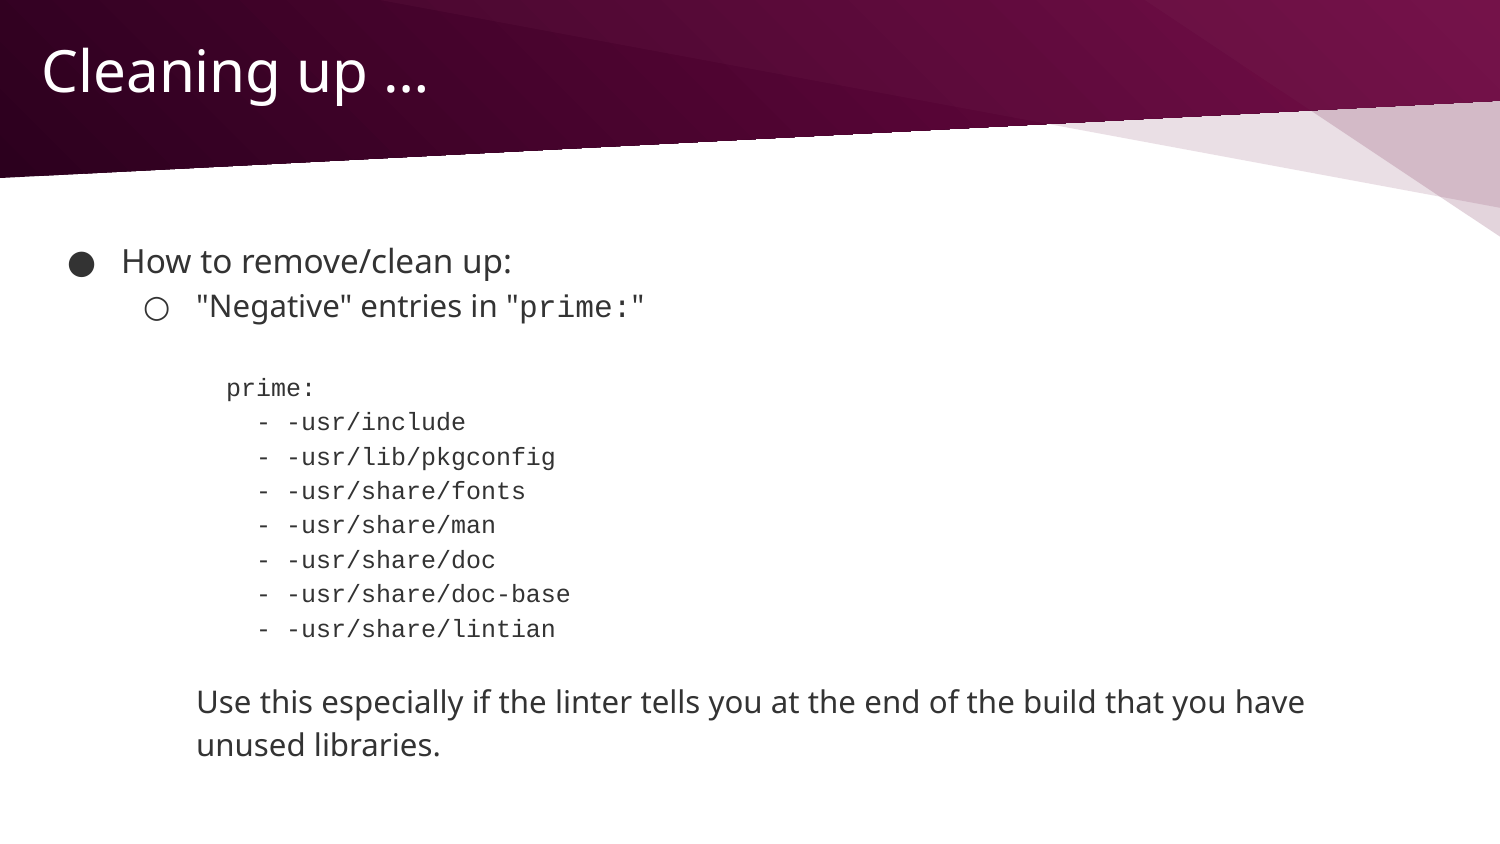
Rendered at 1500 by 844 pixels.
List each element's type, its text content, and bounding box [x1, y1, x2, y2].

title Cleaning up … [41, 5, 1336, 134]
list How to remove/clean up: "Negative" entries in "prime:" prime: - -usr/include - -usr/lib/pkgconfig - -usr/share/fonts - -usr/share/man - -usr/share/doc - -usr/share/doc-base - -usr/share/lintian Use this especially if the linter tells you at the end of the build that you have unused libraries. [35, 229, 1324, 789]
